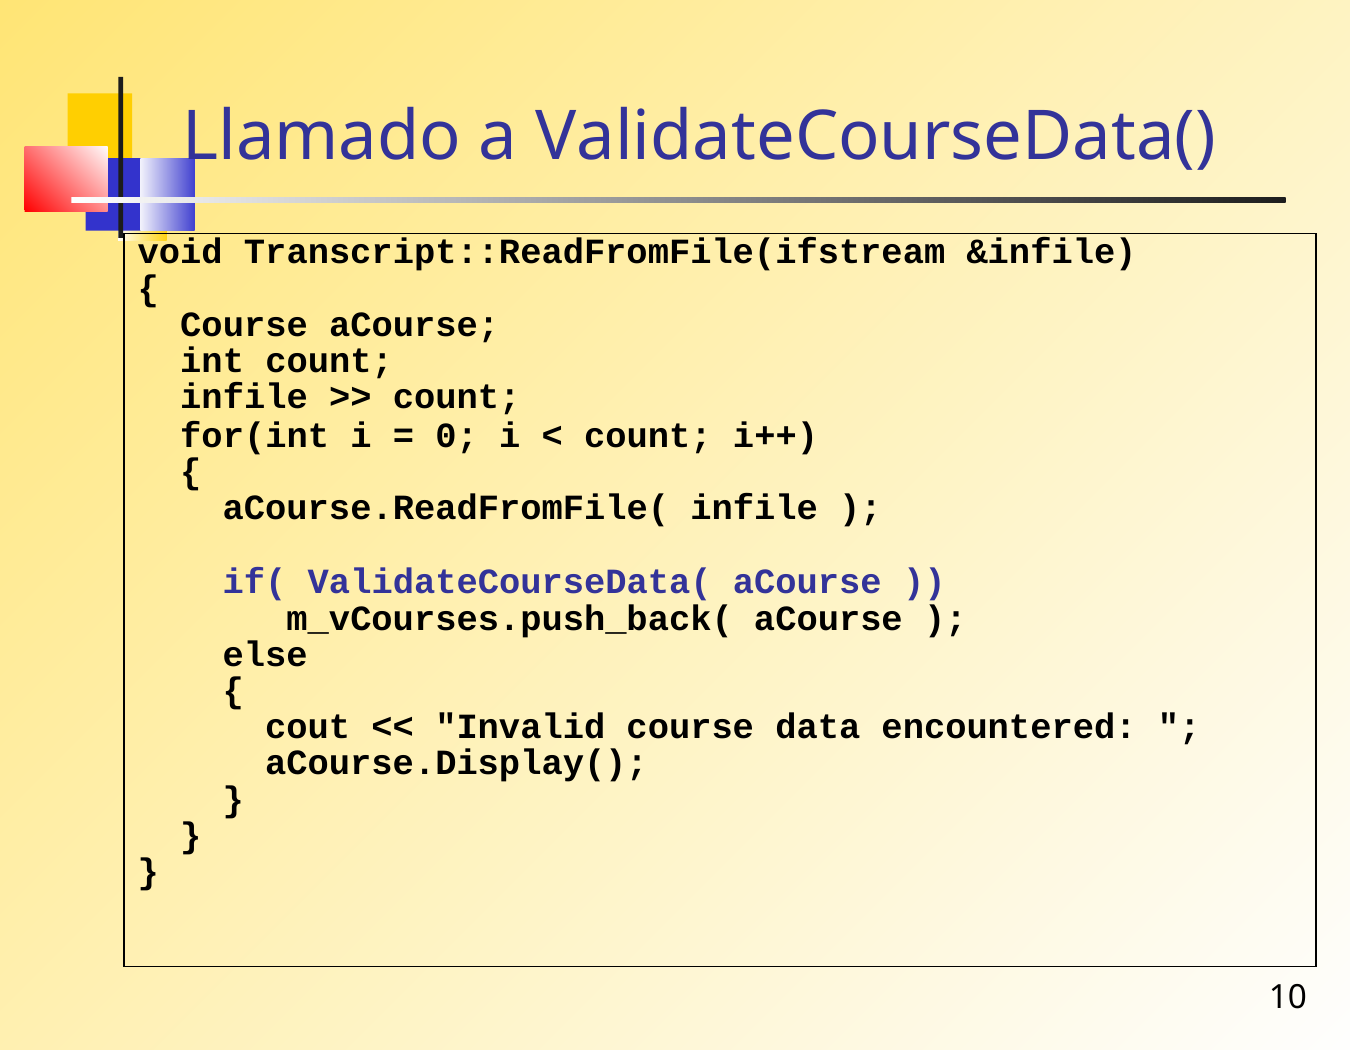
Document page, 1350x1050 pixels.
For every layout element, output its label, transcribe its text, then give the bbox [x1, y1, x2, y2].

title Llamado a ValidateCourseData()‏ [168, 34, 1320, 187]
list void Transcript::ReadFromFile(ifstream &infile)‏ { Course aCourse; int count; infile >> count; for(int i = 0; i < count; i++)‏ { aCourse.ReadFromFile( infile ); if( ValidateCourseData( aCourse ))‏ m_vCourses.push_back( aCourse ); else { cout << "Invalid course data encountered: "; aCourse.Display(); } } } [123, 233, 1317, 967]
